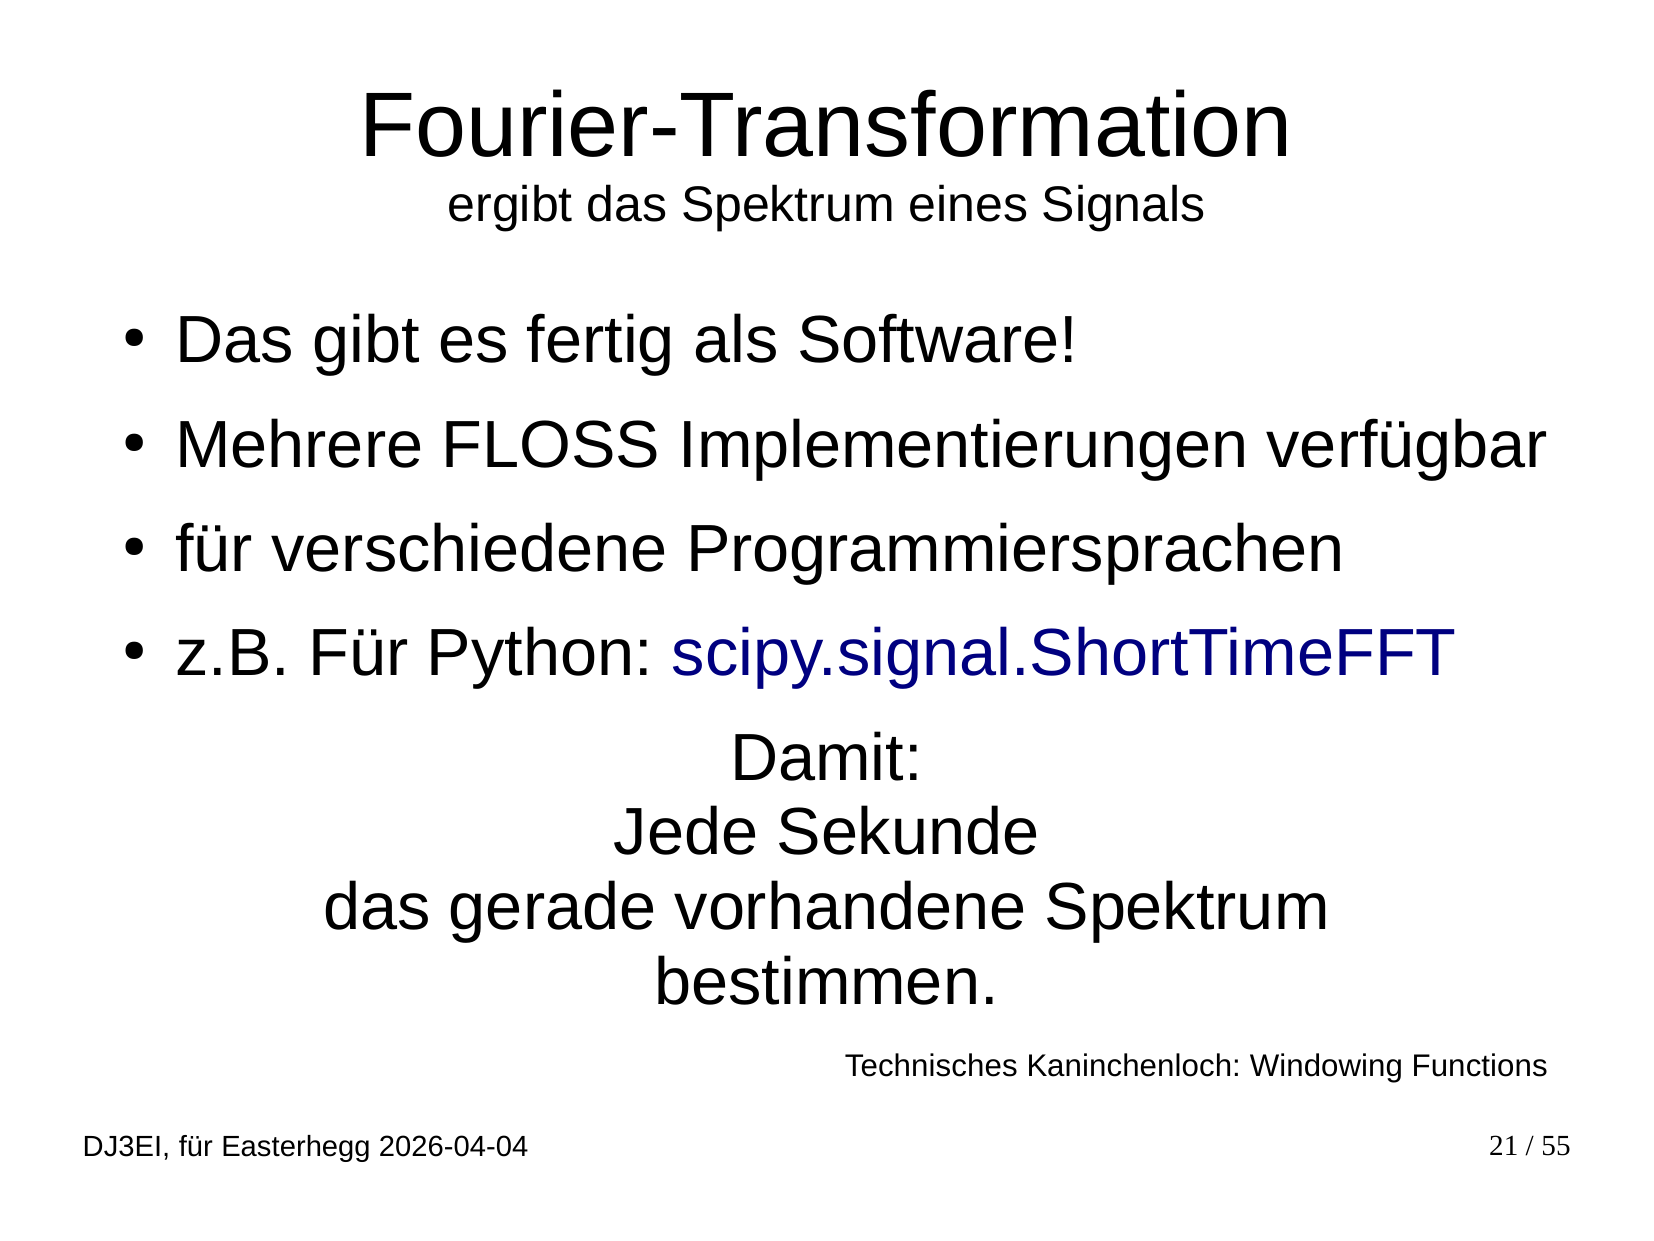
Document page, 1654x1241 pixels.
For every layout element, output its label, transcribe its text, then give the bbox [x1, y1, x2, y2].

title Fourier-Transformation ergibt das Spektrum eines Signals [82, 49, 1571, 257]
list Das gibt es fertig als Software! Mehrere FLOSS Implementierungen verfügbar für verschiedene Programmiersprachen z.B. Für Python: scipy.signal.ShortTimeFFT Damit: Jede Sekunde das gerade vorhandene Spektrum bestimmen. Technisches Kaninchenloch: Windowing Functions [82, 302, 1571, 1100]
